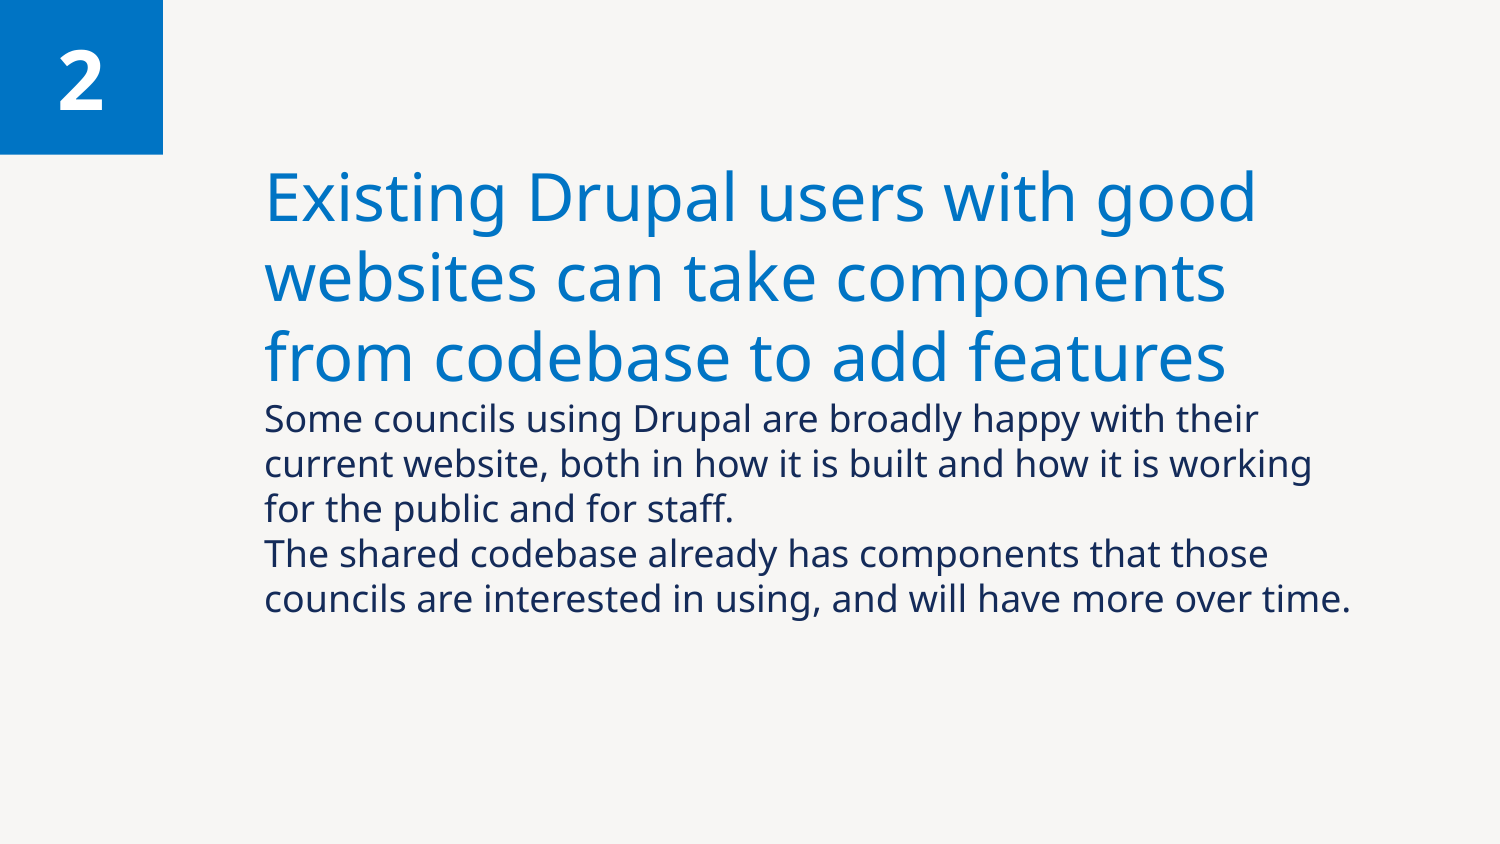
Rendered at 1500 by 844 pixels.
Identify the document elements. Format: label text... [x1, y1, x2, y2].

text_box 2 [0, 0, 163, 155]
title Existing Drupal users with good websites can take components from codebase to add features Some councils using Drupal are broadly happy with their current website, both in how it is built and how it is working for the public and for staff. The shared codebase already has components that those councils are interested in using, and will have more over time. [264, 154, 1373, 711]
